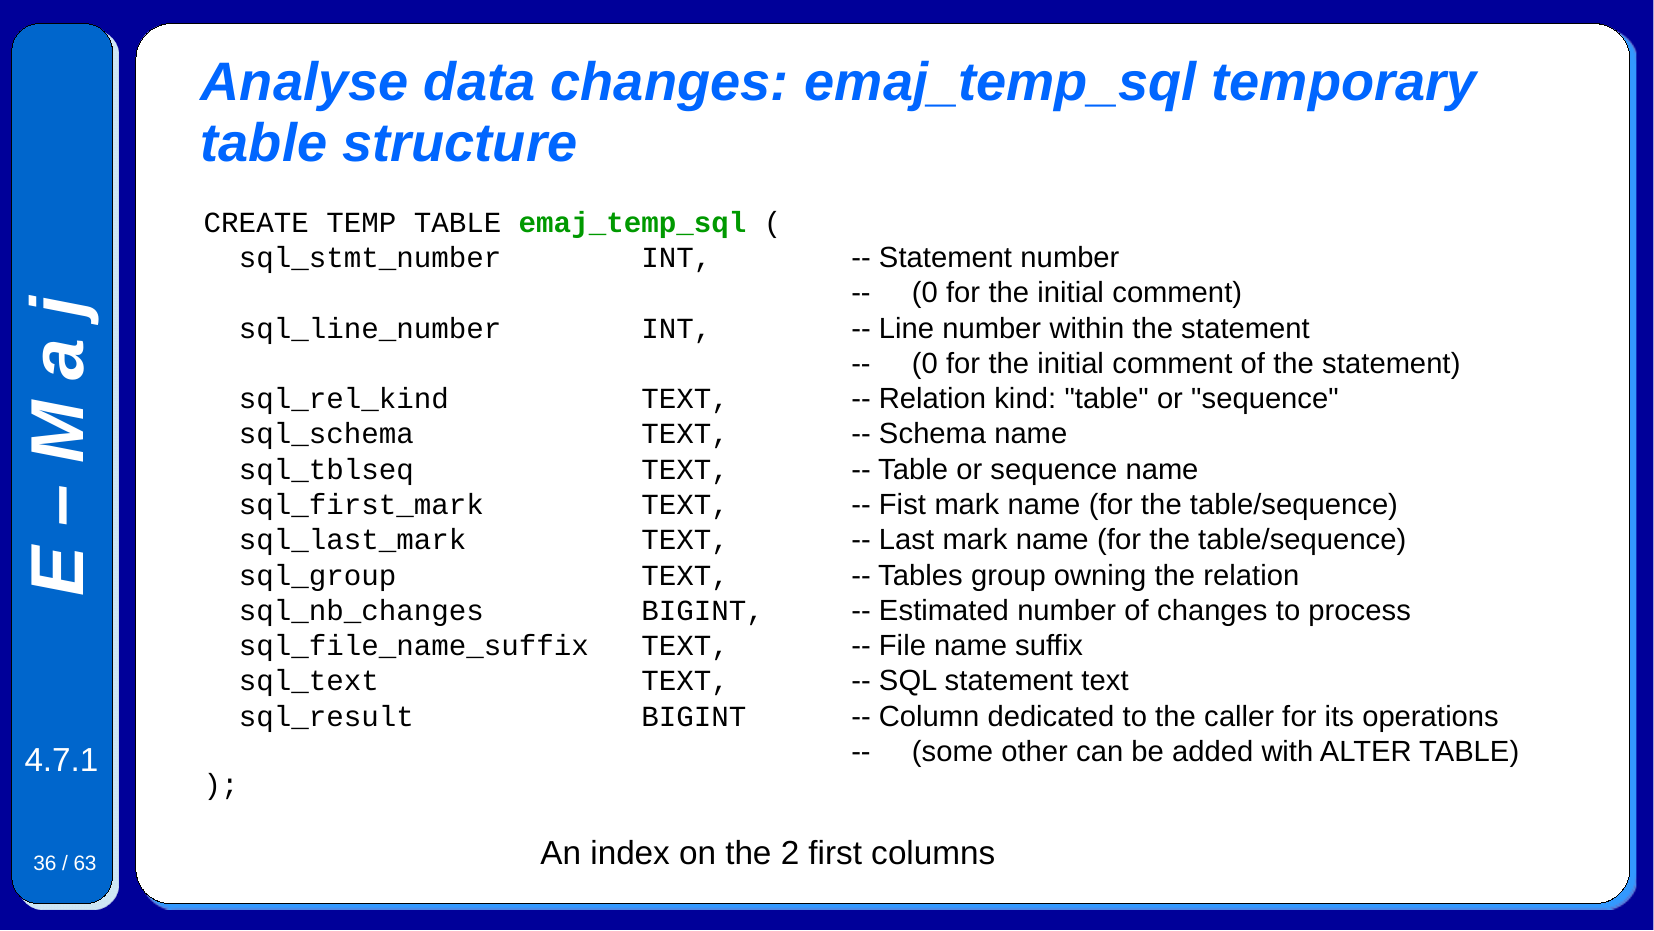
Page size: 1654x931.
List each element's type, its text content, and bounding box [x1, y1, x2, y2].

text_box CREATE TEMP TABLE emaj_temp_sql ( sql_stmt_number INT, -- Statement number -- (0 for the initial comment) sql_line_number INT, -- Line number within the statement -- (0 for the initial comment of the statement) sql_rel_kind TEXT, -- Relation kind: "table" or "sequence" sql_schema TEXT, -- Schema name sql_tblseq TEXT, -- Table or sequence name sql_first_mark TEXT, -- Fist mark name (for the table/sequence) sql_last_mark TEXT, -- Last mark name (for the table/sequence) sql_group TEXT, -- Tables group owning the relation sql_nb_changes BIGINT, -- Estimated number of changes to process sql_file_name_suffix TEXT, -- File name suffix sql_text TEXT, -- SQL statement text sql_result BIGINT -- Column dedicated to the caller for its operations -- (some other can be added with ALTER TABLE) ); [188, 200, 1595, 811]
title Analyse data changes: emaj_temp_sql temporary table structure [200, 34, 1575, 191]
text_box An index on the 2 first columns [525, 826, 1122, 879]
